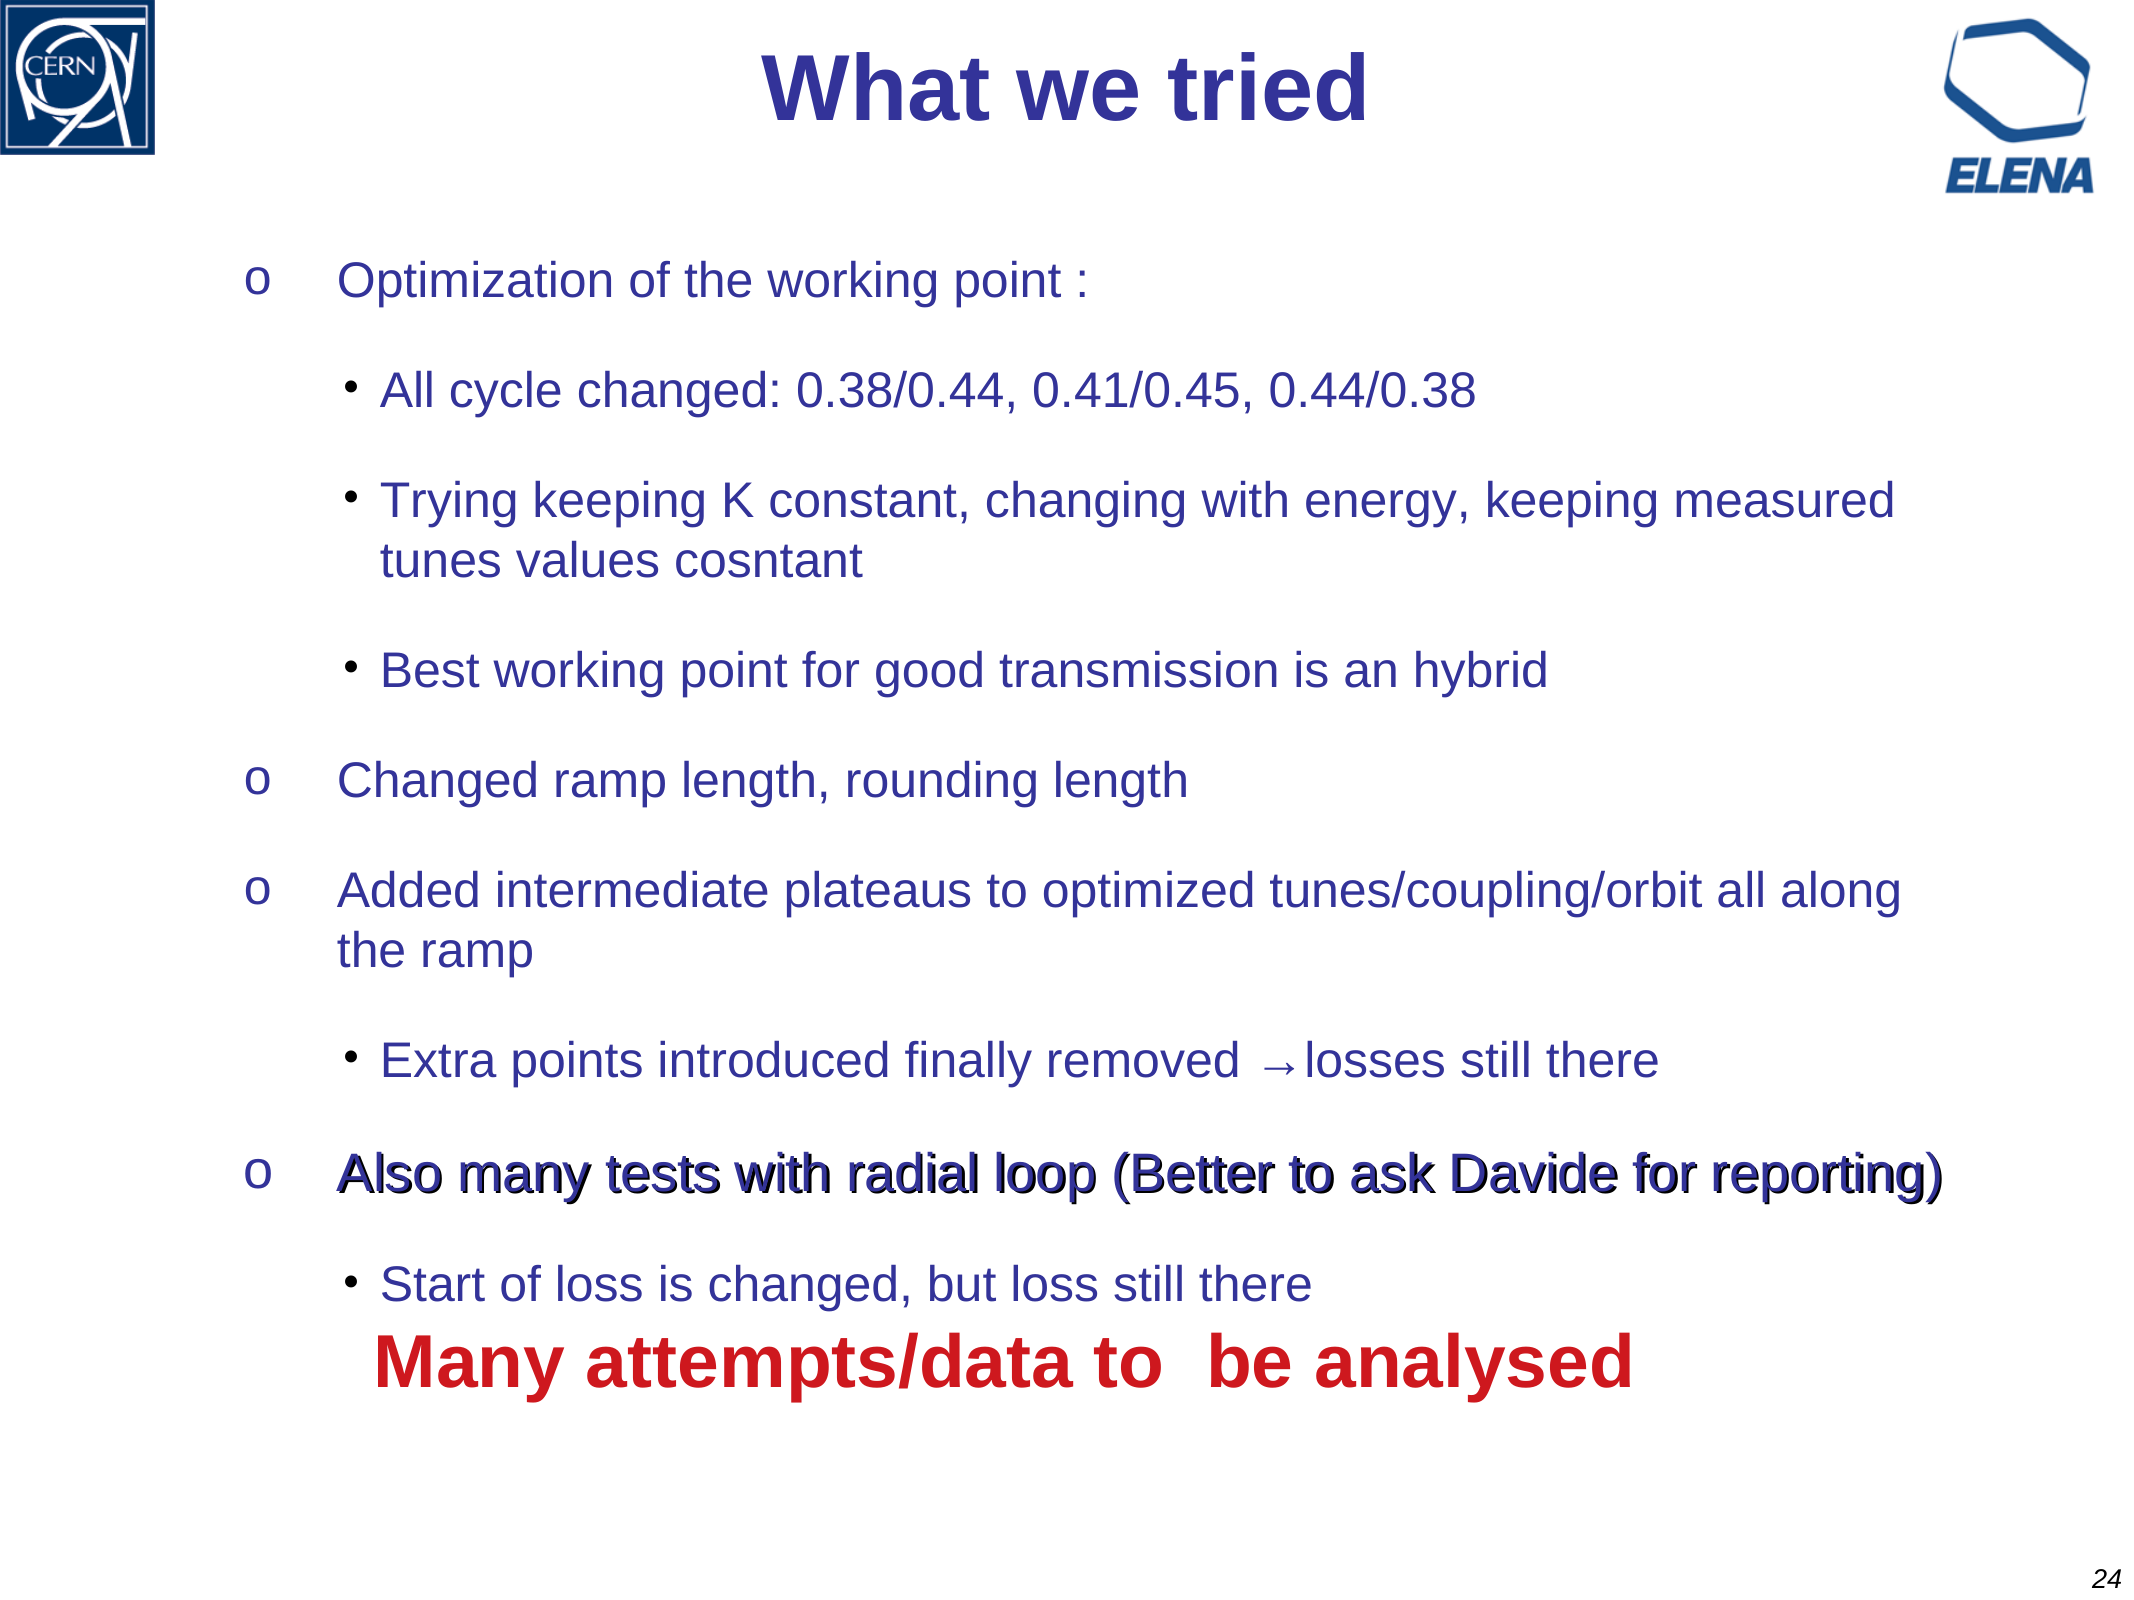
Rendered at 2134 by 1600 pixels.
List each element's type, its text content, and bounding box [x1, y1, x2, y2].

picture [0, 0, 155, 155]
text_box What we tried [208, 10, 1926, 157]
text_box <number> [2082, 1554, 2132, 1600]
text_box Optimization of the working point : All cycle changed: 0.38/0.44, 0.41/0.45, 0.44/0.38 Trying keeping K constant, changing with energy, keeping measured tunes values cosntant Best working point for good transmission is an hybrid Changed ramp length, rounding length Added intermediate plateaus to optimized tunes/coupling/orbit all along the ramp Extra points introduced finally removed →losses still there Also many tests with radial loop (Better to ask Davide for reporting) Start of loss is changed, but loss still there [177, 239, 1993, 1335]
picture [1924, 10, 2117, 206]
text_box Many attempts/data to be analysed [329, 1304, 1681, 1500]
